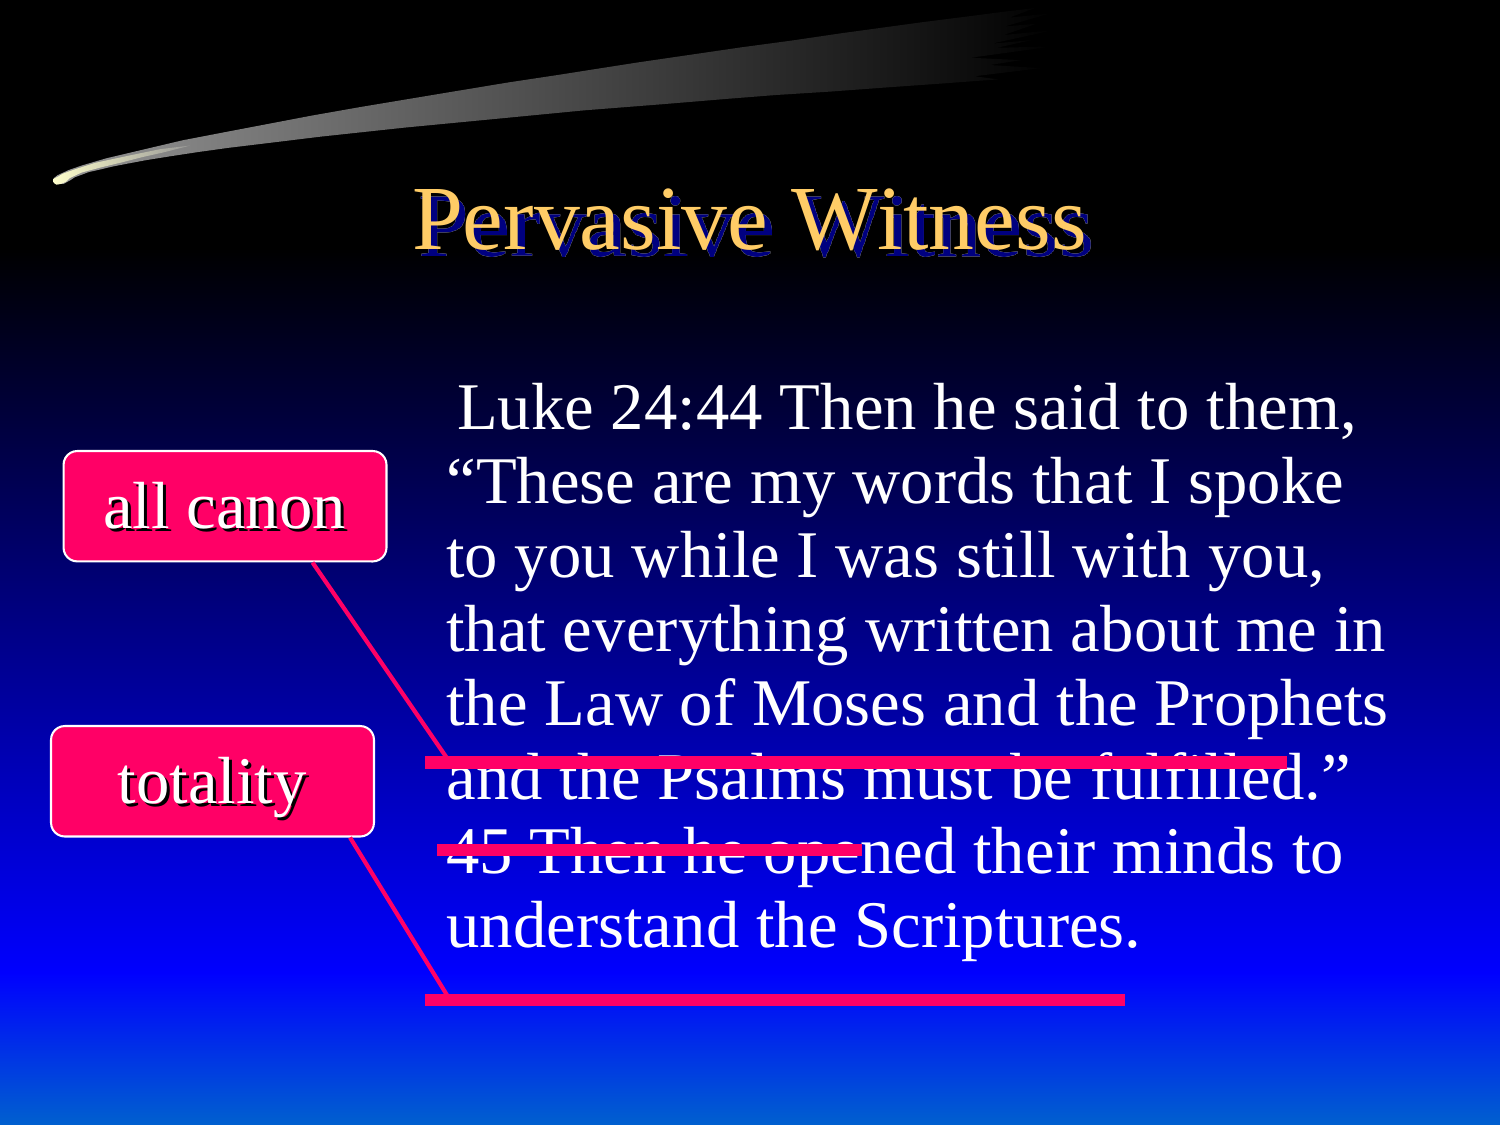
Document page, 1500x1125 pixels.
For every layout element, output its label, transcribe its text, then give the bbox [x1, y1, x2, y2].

text_box totality [51, 726, 374, 837]
list Luke 24:44 Then he said to them, “These are my words that I spoke to you while I was still with you, that everything written about me in the Law of Moses and the Prophets and the Psalms must be fulfilled.” 45 Then he opened their minds to understand the Scriptures. [375, 362, 1413, 1038]
text_box all canon [63, 451, 387, 562]
title Pervasive Witness [112, 124, 1388, 313]
